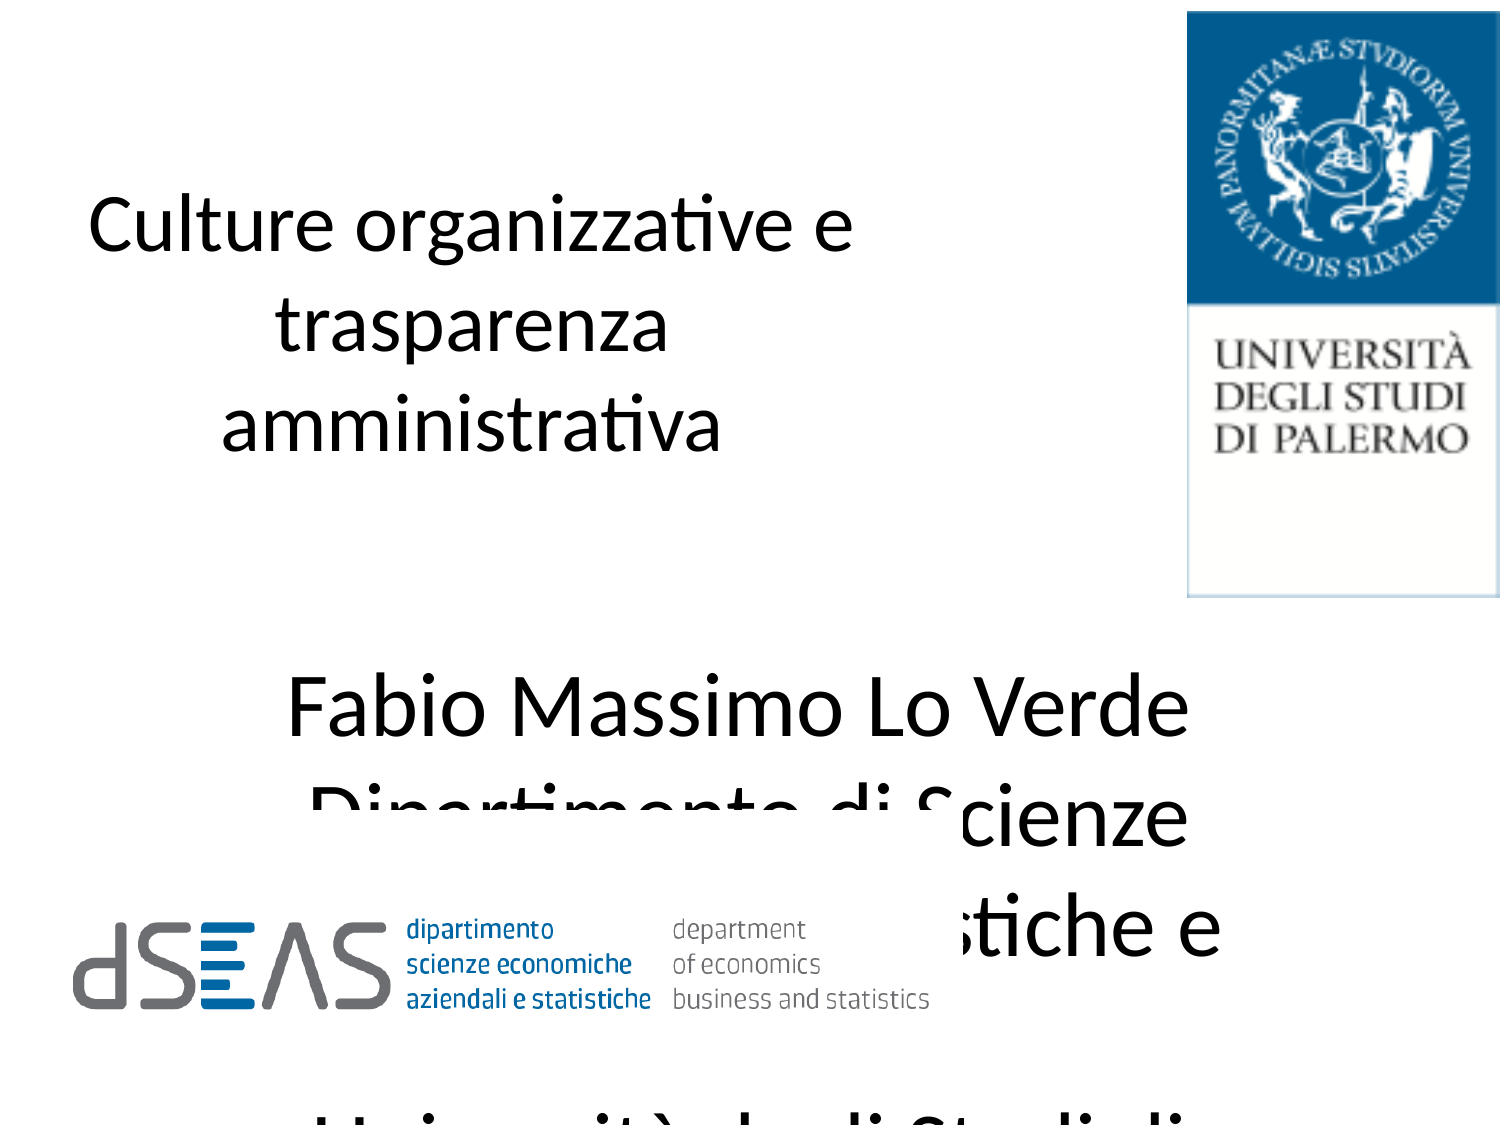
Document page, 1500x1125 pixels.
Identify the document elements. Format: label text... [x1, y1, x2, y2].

subtitle Fabio Massimo Lo Verde Dipartimento di Scienze Economiche, Statistiche e Aziendali Università degli Studi di Palermo fabio.loverde@unipa.it [225, 637, 1275, 925]
picture [47, 810, 963, 1079]
title Culture organizzative e trasparenza amministrativa [47, 160, 898, 402]
picture [1187, 11, 1500, 598]
